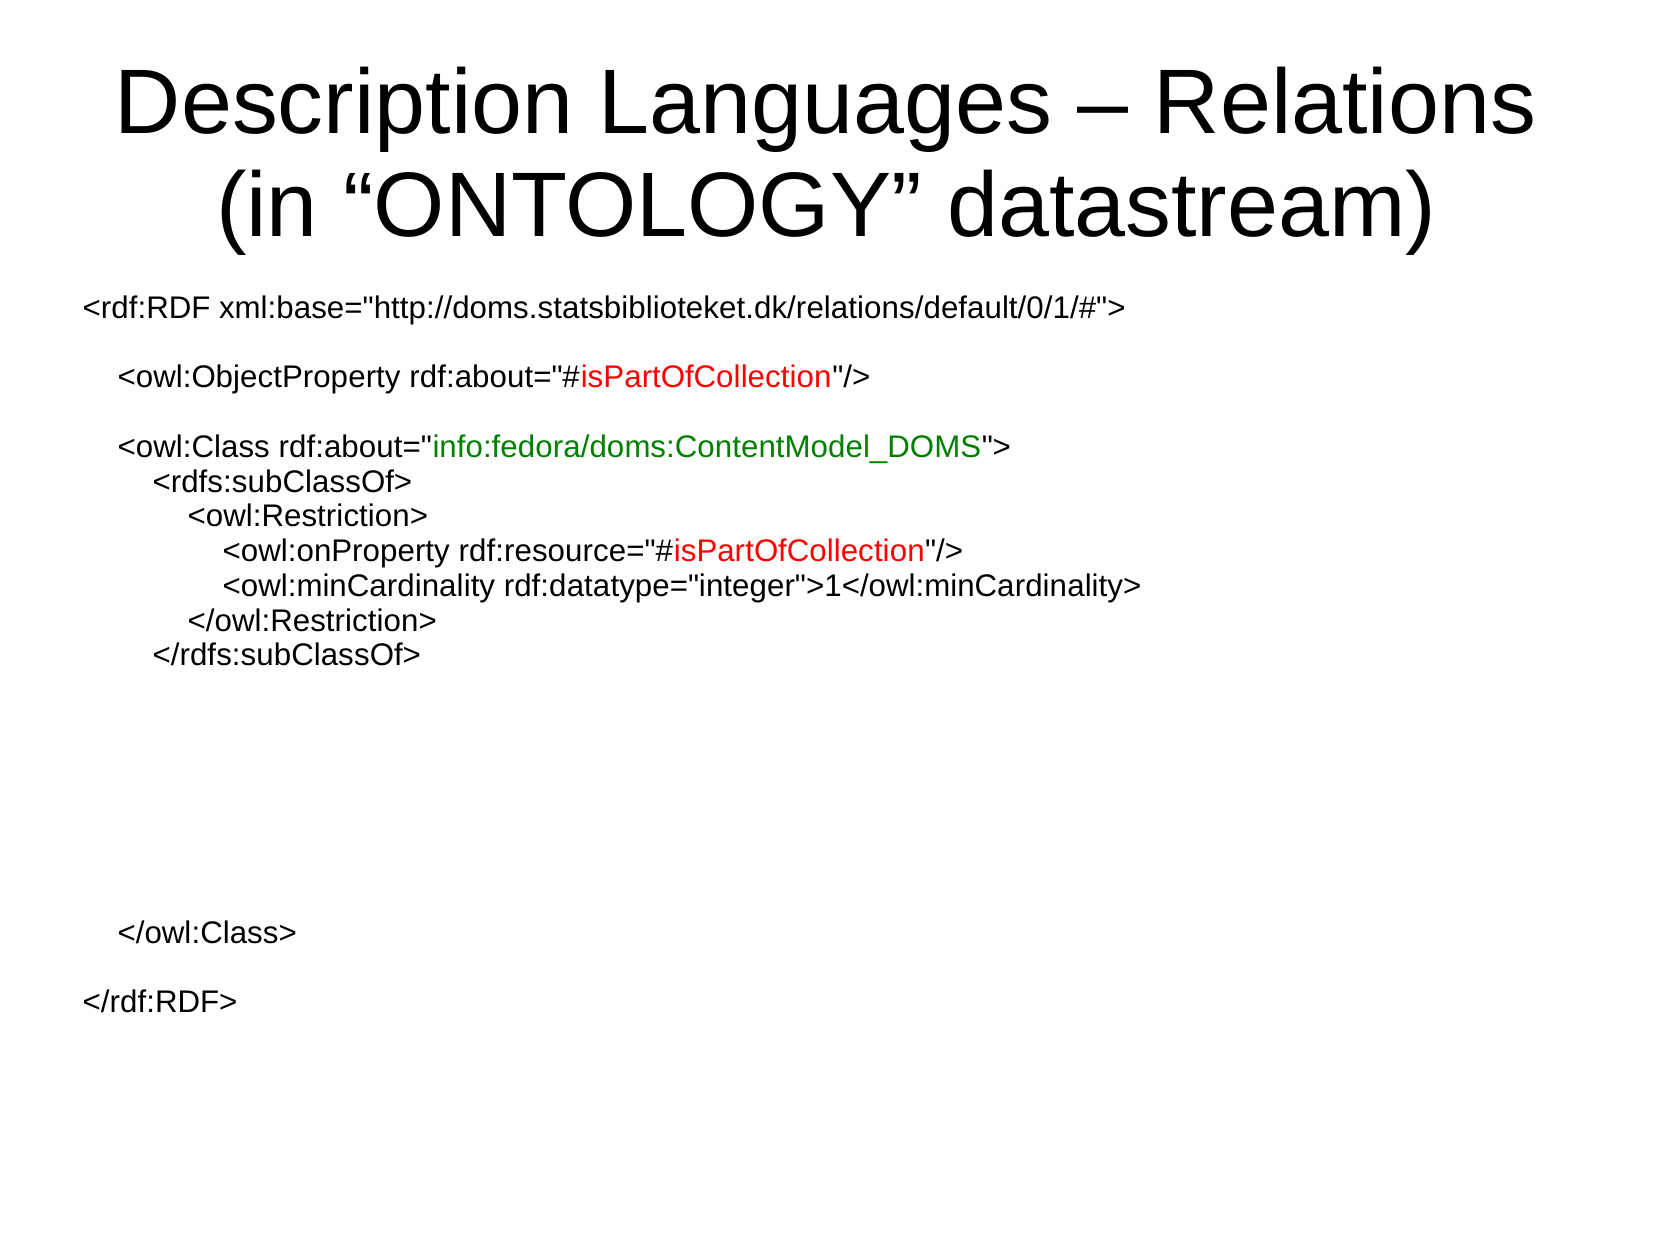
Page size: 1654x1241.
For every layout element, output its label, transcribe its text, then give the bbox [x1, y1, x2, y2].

title Description Languages – Relations (in “ONTOLOGY” datastream) [82, 49, 1571, 257]
subtitle <rdf:RDF xml:base="http://doms.statsbiblioteket.dk/relations/default/0/1/#"> <owl:ObjectProperty rdf:about="#isPartOfCollection"/> <owl:Class rdf:about="info:fedora/doms:ContentModel_DOMS"> <rdfs:subClassOf> <owl:Restriction> <owl:onProperty rdf:resource="#isPartOfCollection"/> <owl:minCardinality rdf:datatype="integer">1</owl:minCardinality> </owl:Restriction> </rdfs:subClassOf> </owl:Class> </rdf:RDF> [82, 290, 1571, 1109]
